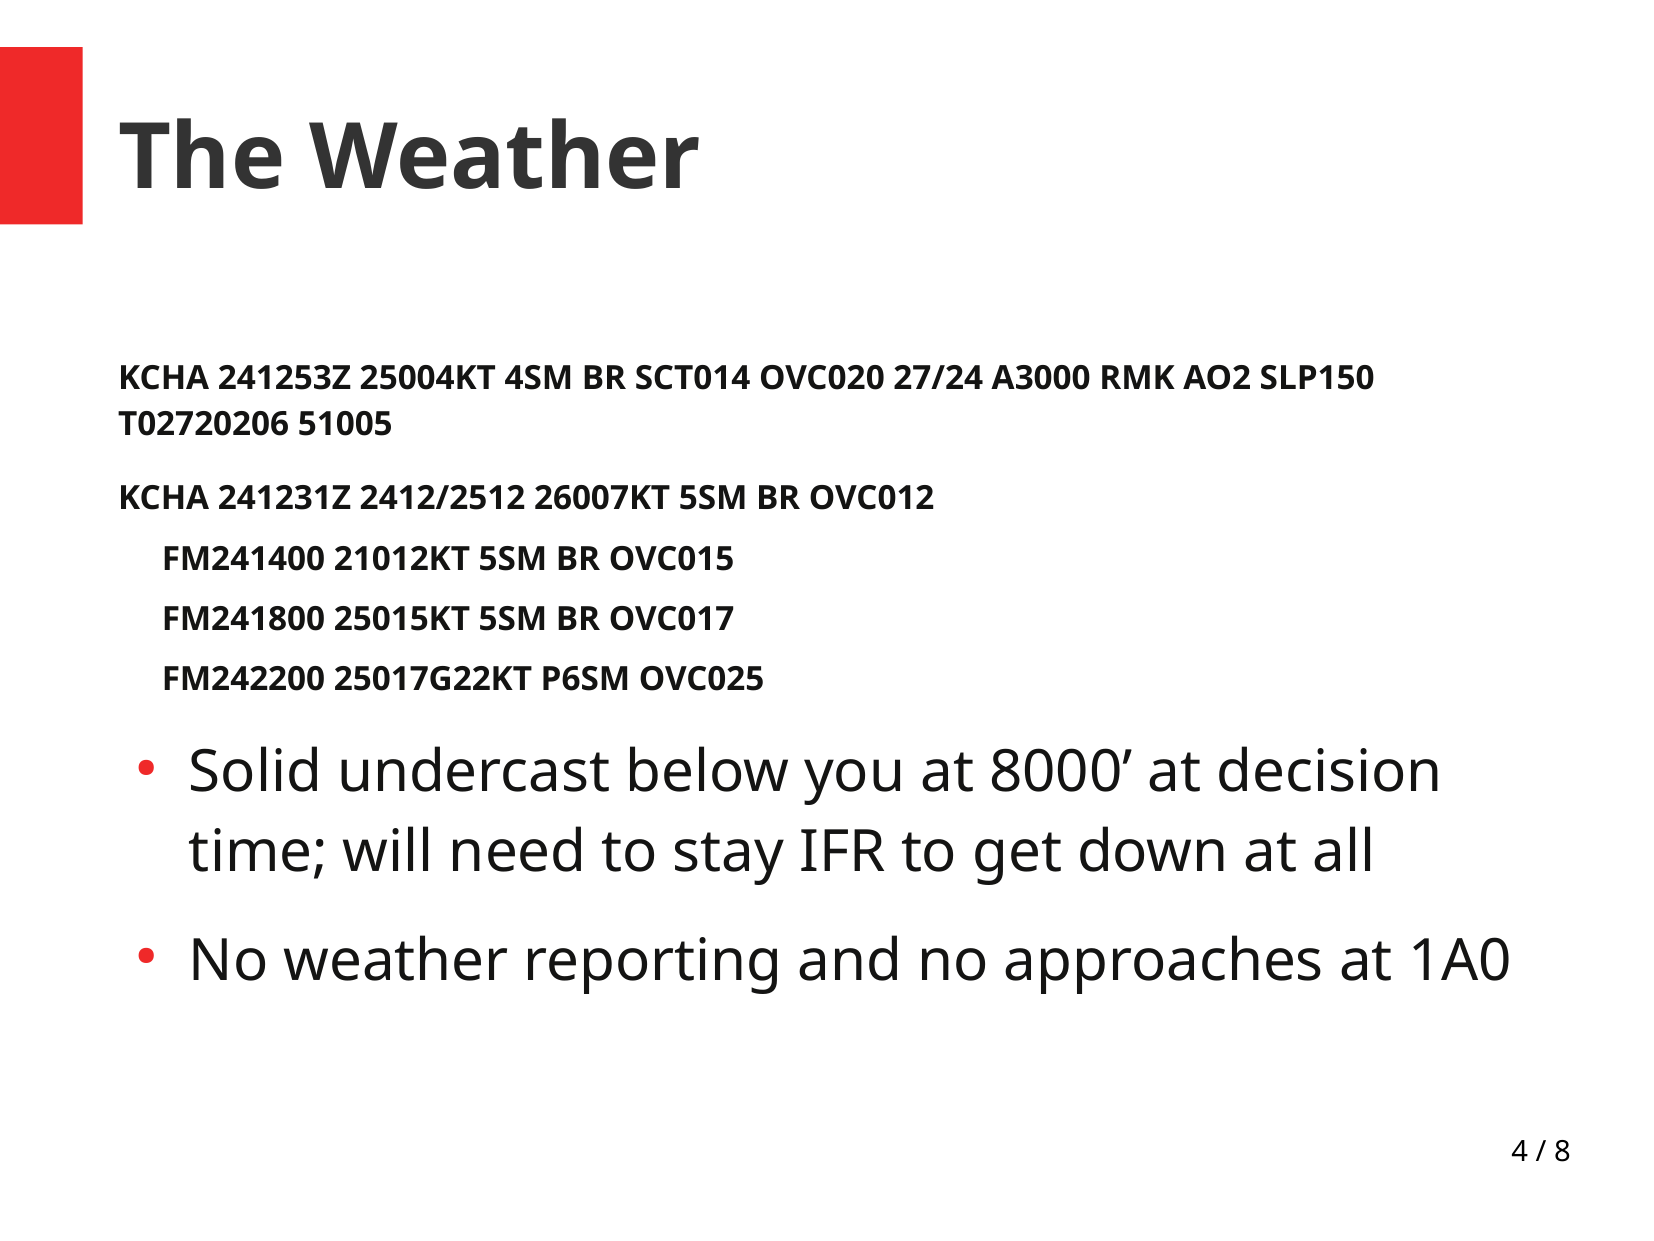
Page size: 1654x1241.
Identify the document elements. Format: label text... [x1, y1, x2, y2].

list KCHA 241253Z 25004KT 4SM BR SCT014 OVC020 27/24 A3000 RMK AO2 SLP150 T02720206 51005 KCHA 241231Z 2412/2512 26007KT 5SM BR OVC012 FM241400 21012KT 5SM BR OVC015 FM241800 25015KT 5SM BR OVC017 FM242200 25017G22KT P6SM OVC025 Solid undercast below you at 8000’ at decision time; will need to stay IFR to get down at all No weather reporting and no approaches at 1A0 [118, 354, 1536, 1074]
title The Weather [118, 49, 1571, 257]
